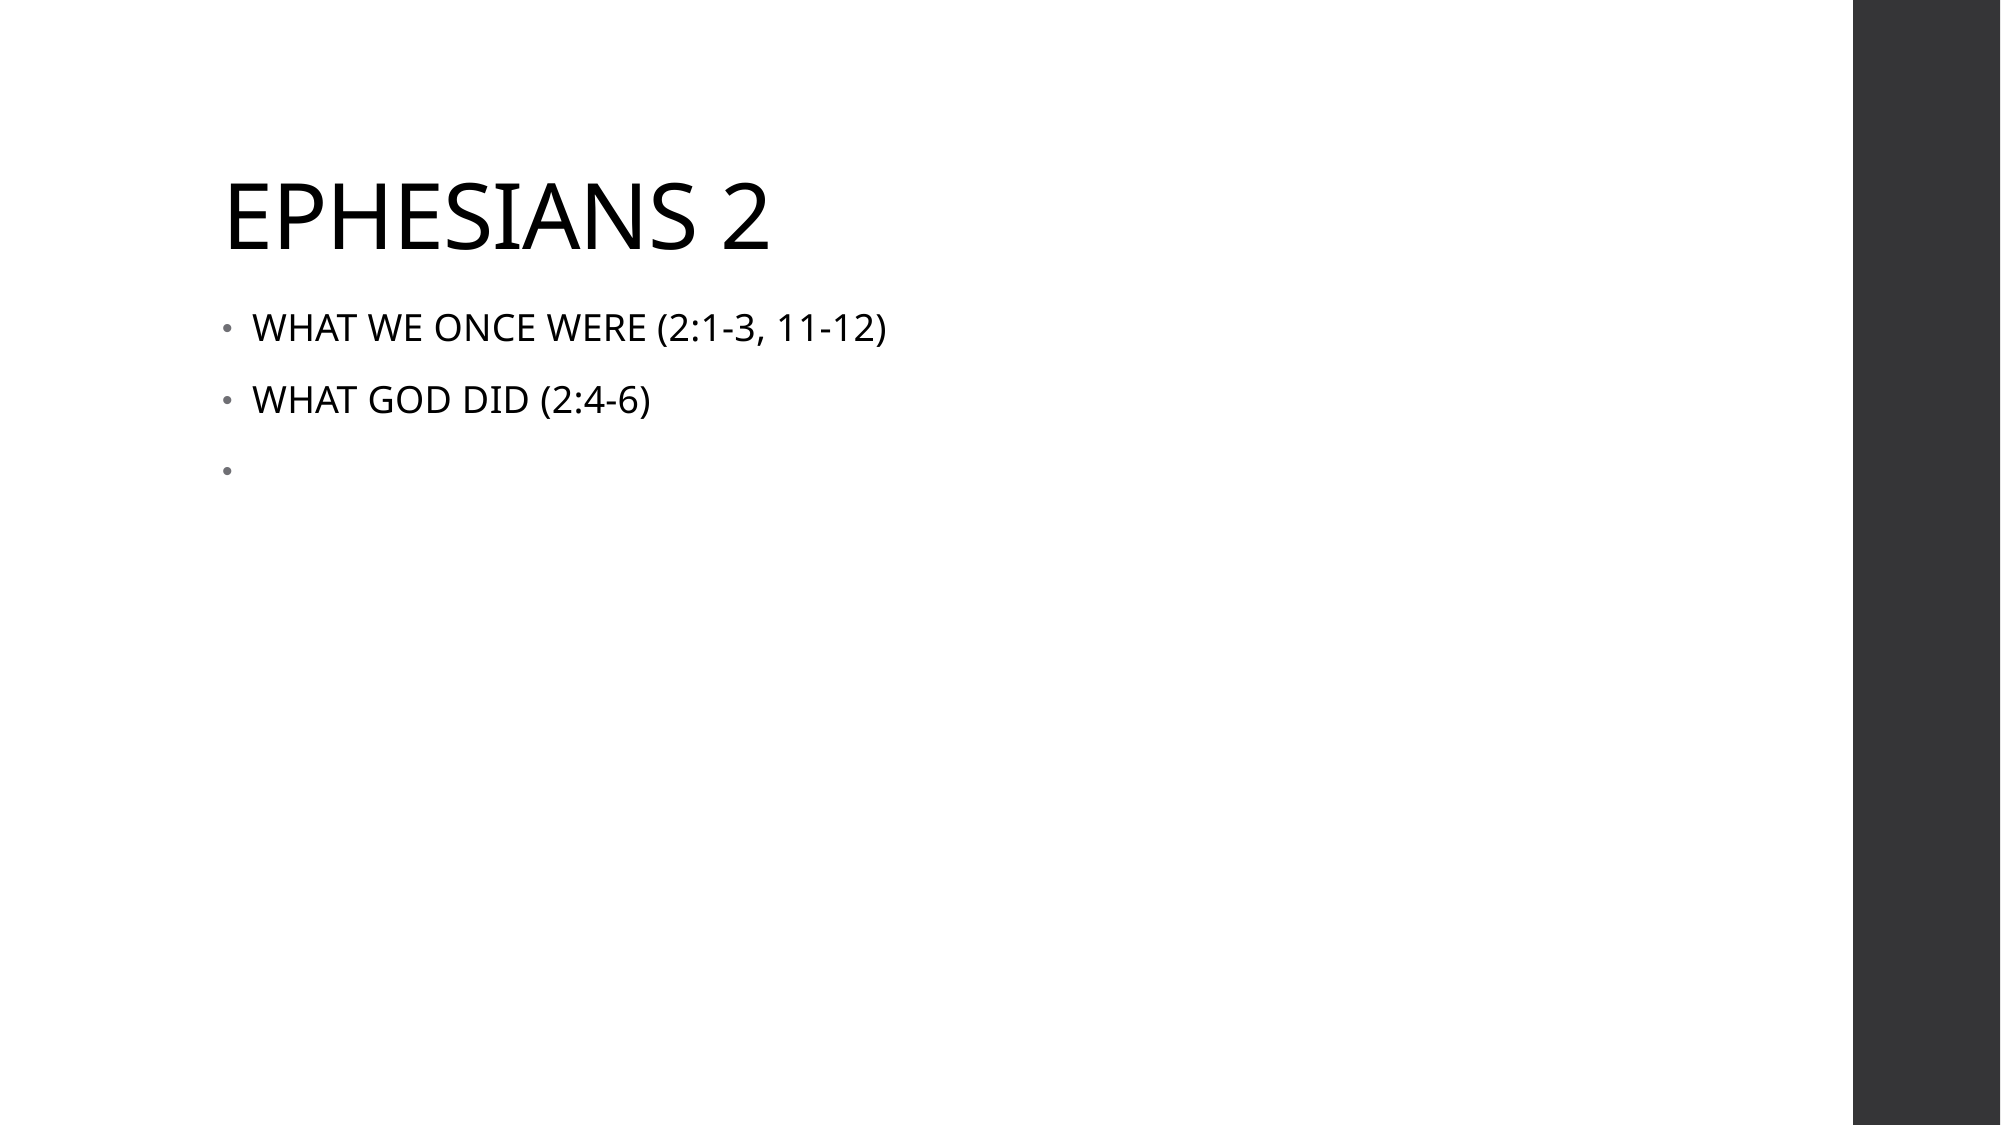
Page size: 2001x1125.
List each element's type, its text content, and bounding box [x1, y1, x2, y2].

list WHAT WE ONCE WERE (2:1-3, 11-12) WHAT GOD DID (2:4-6) [206, 299, 1617, 1014]
title EPHESIANS 2 [206, 60, 1797, 278]
